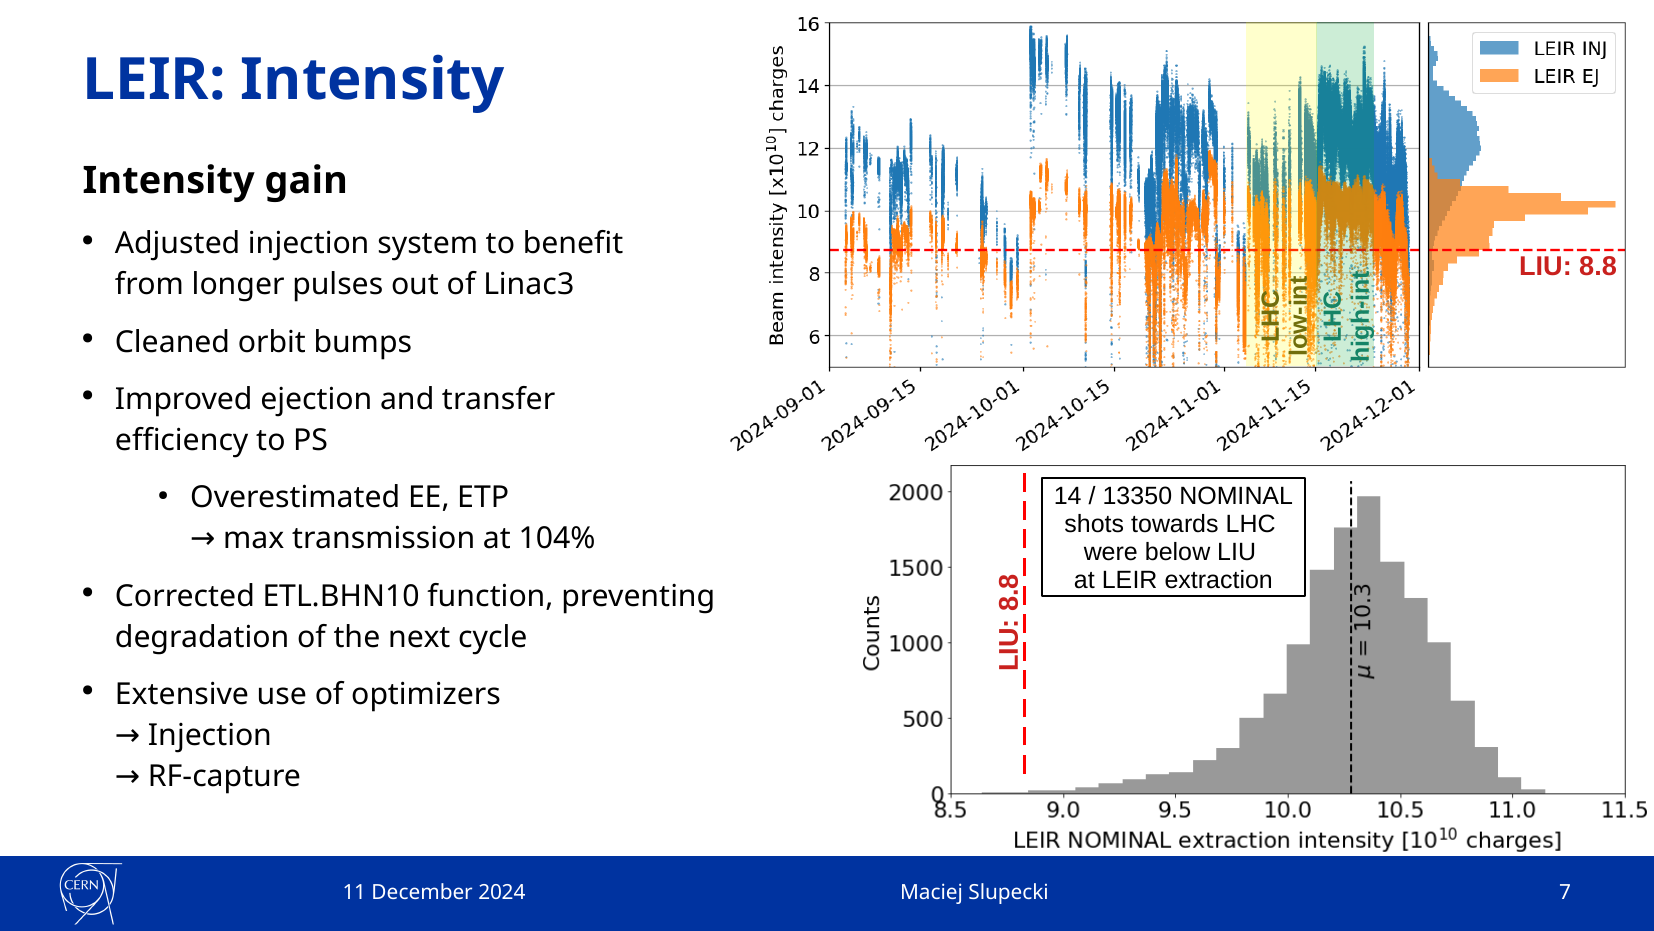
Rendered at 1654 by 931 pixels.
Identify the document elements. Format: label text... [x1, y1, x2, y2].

picture [56, 859, 127, 928]
text_box 14 / 13350 NOMINAL shots towards LHC were below LIU at LEIR extraction [1042, 478, 1306, 597]
picture [720, 10, 1627, 457]
text_box LHC high-int [1320, 273, 1372, 361]
list Intensity gain Adjusted injection system to benefit from longer pulses out of Linac3 Cleaned orbit bumps Improved ejection and transfer efficiency to PS Overestimated EE, ETP → max transmission at 104% Corrected ETL.BHN10 function, preventing degradation of the next cycle Extensive use of optimizers → Injection → RF-capture [82, 153, 839, 804]
text_box LIU: 8.8 [987, 466, 1030, 780]
text_box [1246, 22, 1374, 367]
text_box LIU: 8.8 [1505, 244, 1630, 287]
text_box LHC low-int [1258, 273, 1311, 361]
picture [856, 459, 1654, 853]
title LEIR: Intensity [82, 37, 720, 153]
